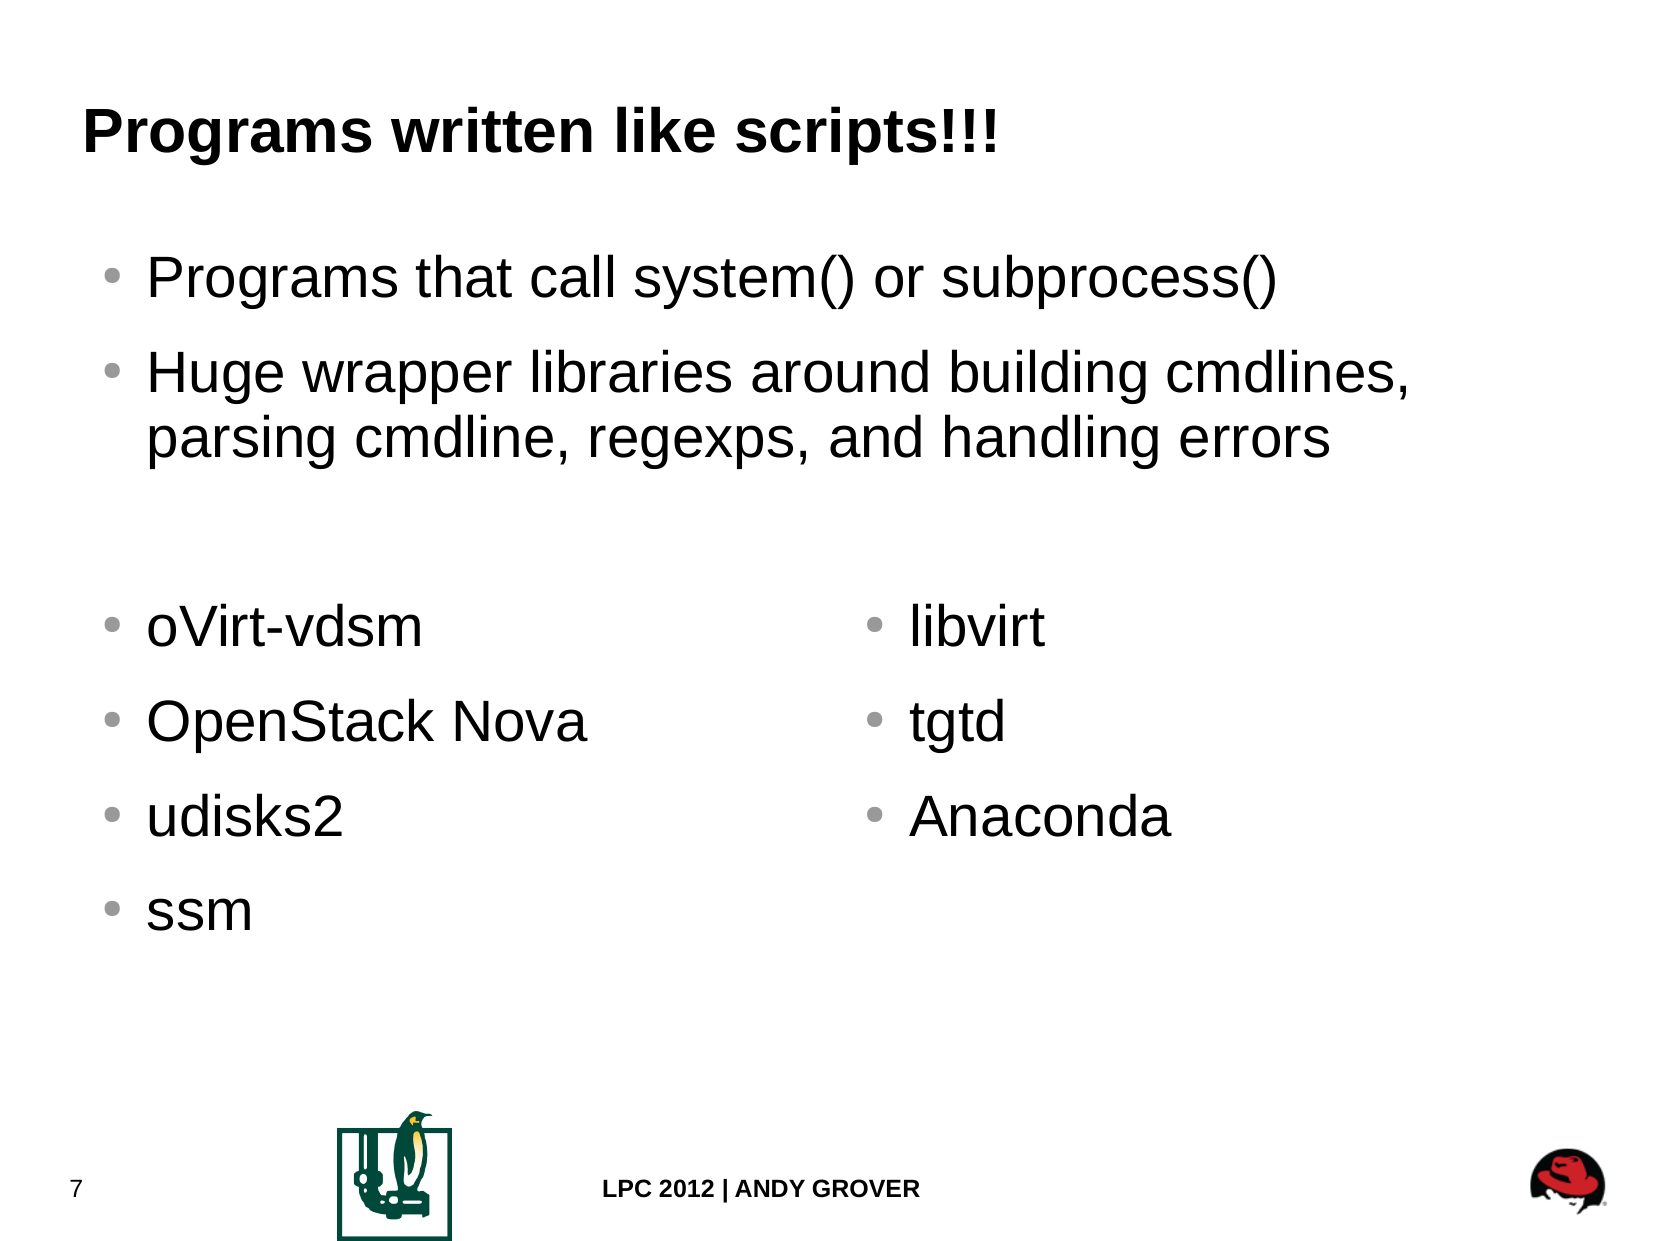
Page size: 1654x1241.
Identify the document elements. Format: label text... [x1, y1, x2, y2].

list oVirt-vdsm OpenStack Nova udisks2 ssm [86, 594, 814, 973]
list libvirt tgtd Anaconda [849, 594, 1576, 973]
picture [1529, 1146, 1613, 1224]
picture [337, 1111, 452, 1241]
title Programs written like scripts!!! [82, 37, 1571, 226]
list Programs that call system() or subprocess() Huge wrapper libraries around building cmdlines, parsing cmdline, regexps, and handling errors [86, 244, 1576, 488]
